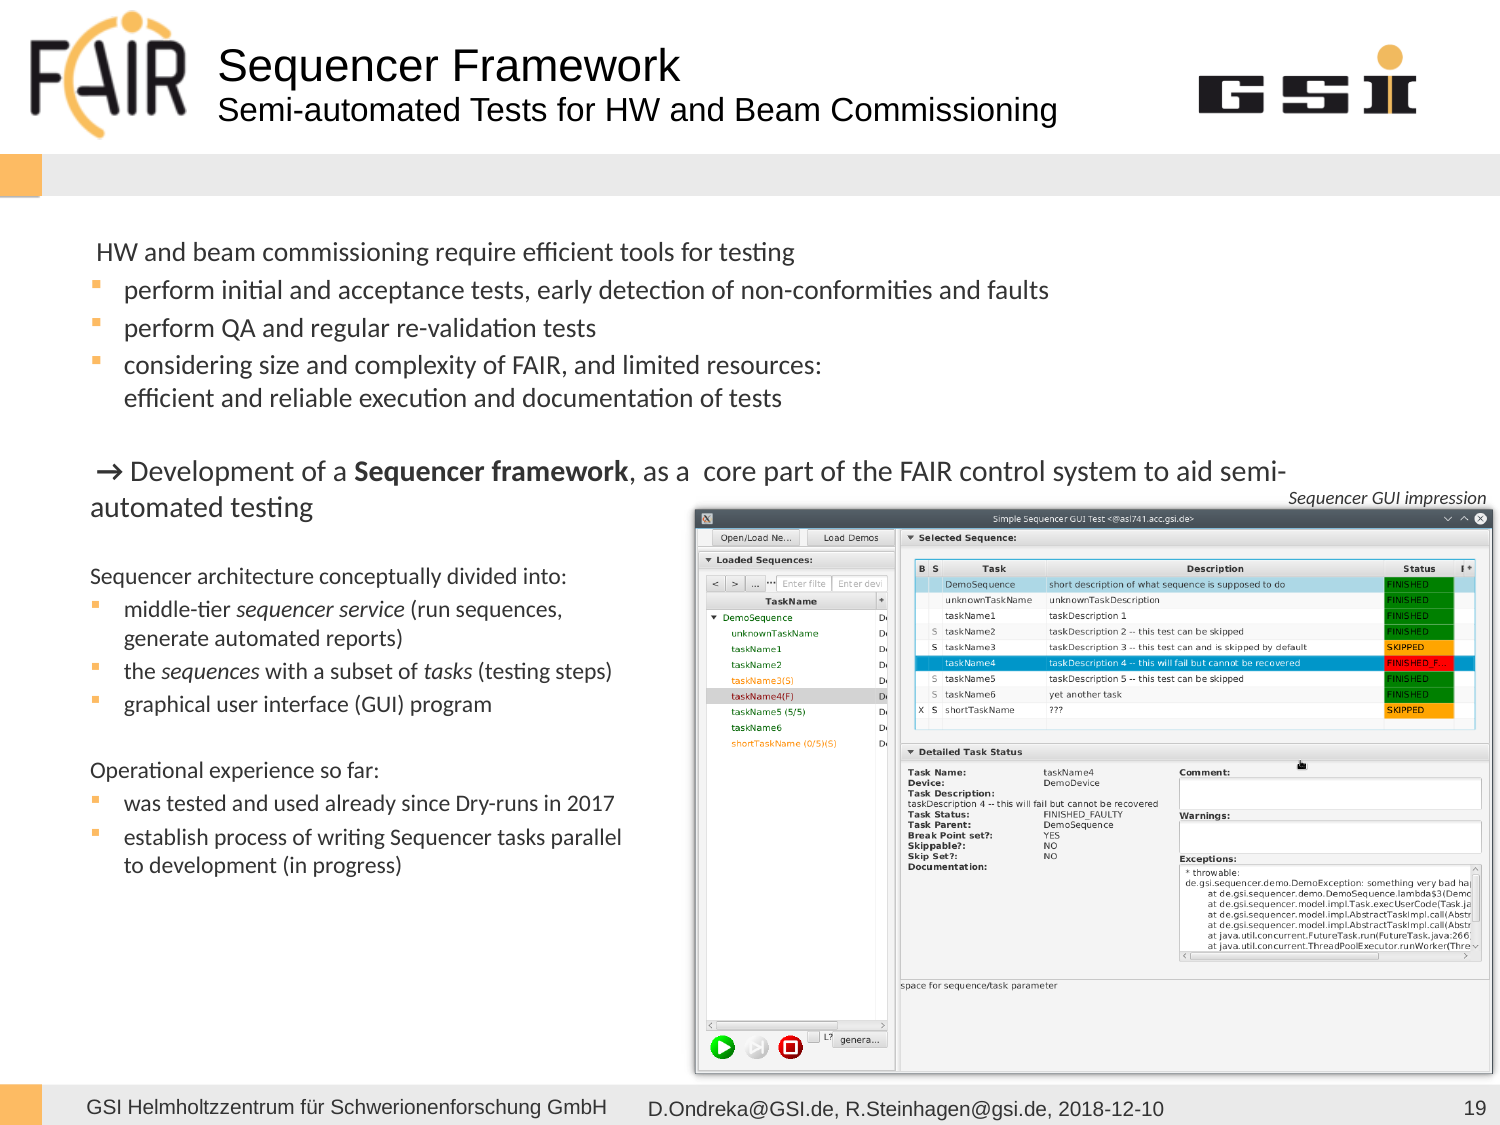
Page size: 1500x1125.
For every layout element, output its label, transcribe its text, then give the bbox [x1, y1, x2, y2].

picture [1197, 42, 1419, 117]
picture [681, 496, 1500, 1087]
title Sequencer Framework Semi-automated Tests for HW and Beam Commissioning [217, 20, 1109, 147]
list HW and beam commissioning require efficient tools for testing perform initial and acceptance tests, early detection of non-conformities and faults perform QA and regular re-validation tests considering size and complexity of FAIR, and limited resources: efficient and reliable execution and documentation of tests → Development of a Sequencer framework, as a core part of the FAIR control system to aid semi-automated testing Sequencer architecture conceptually divided into: middle-tier sequencer service (run sequences, generate automated reports) the sequences with a subset of tasks (testing steps) graphical user interface (GUI) program Operational experience so far: was tested and used already since Dry-runs in 2017 establish process of writing Sequencer tasks parallel to development (in progress) [75, 226, 1425, 981]
picture [30, 9, 187, 141]
text_box Sequencer GUI impression [1175, 478, 1500, 554]
